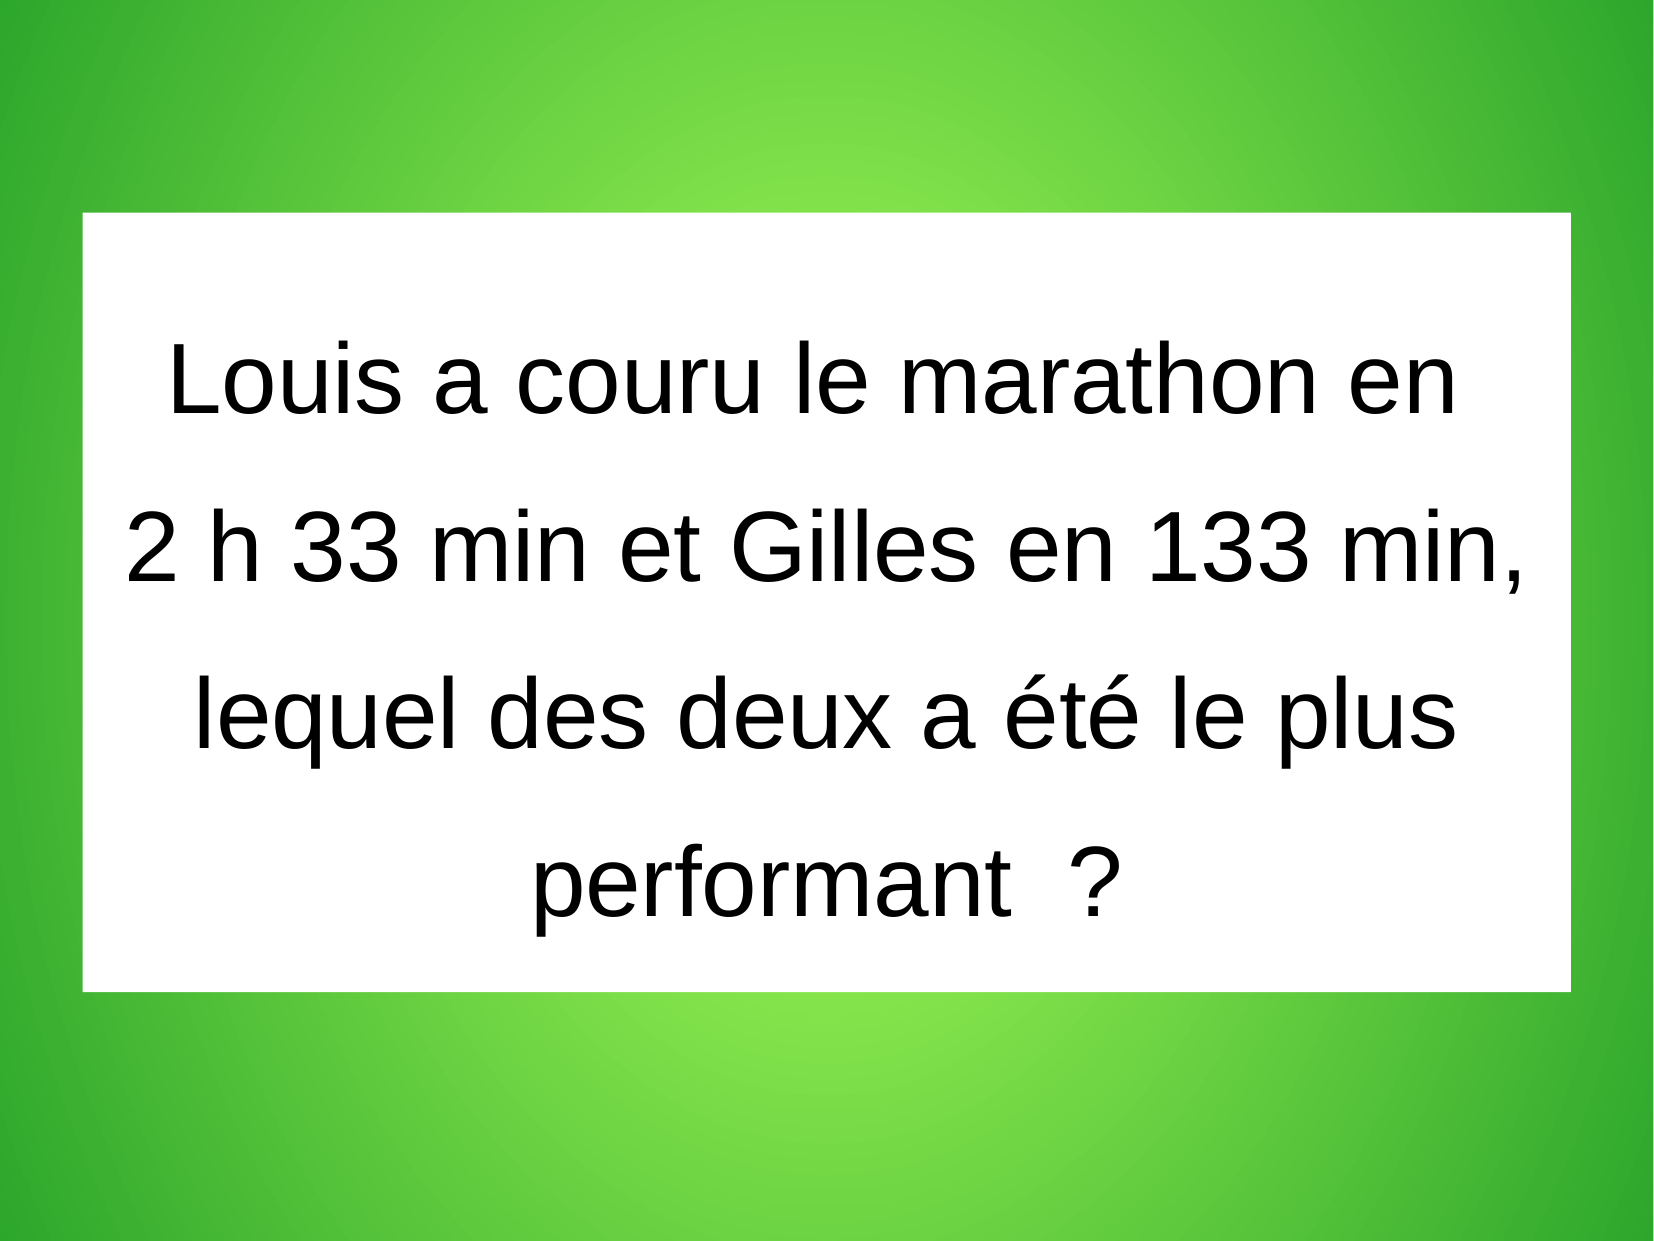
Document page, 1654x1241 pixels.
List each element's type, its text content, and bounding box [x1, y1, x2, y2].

picture [0, 0, 1654, 1241]
subtitle Louis a couru le marathon en 2 h 33 min et Gilles en 133 min, lequel des deux a été le plus performant ? [82, 212, 1571, 993]
